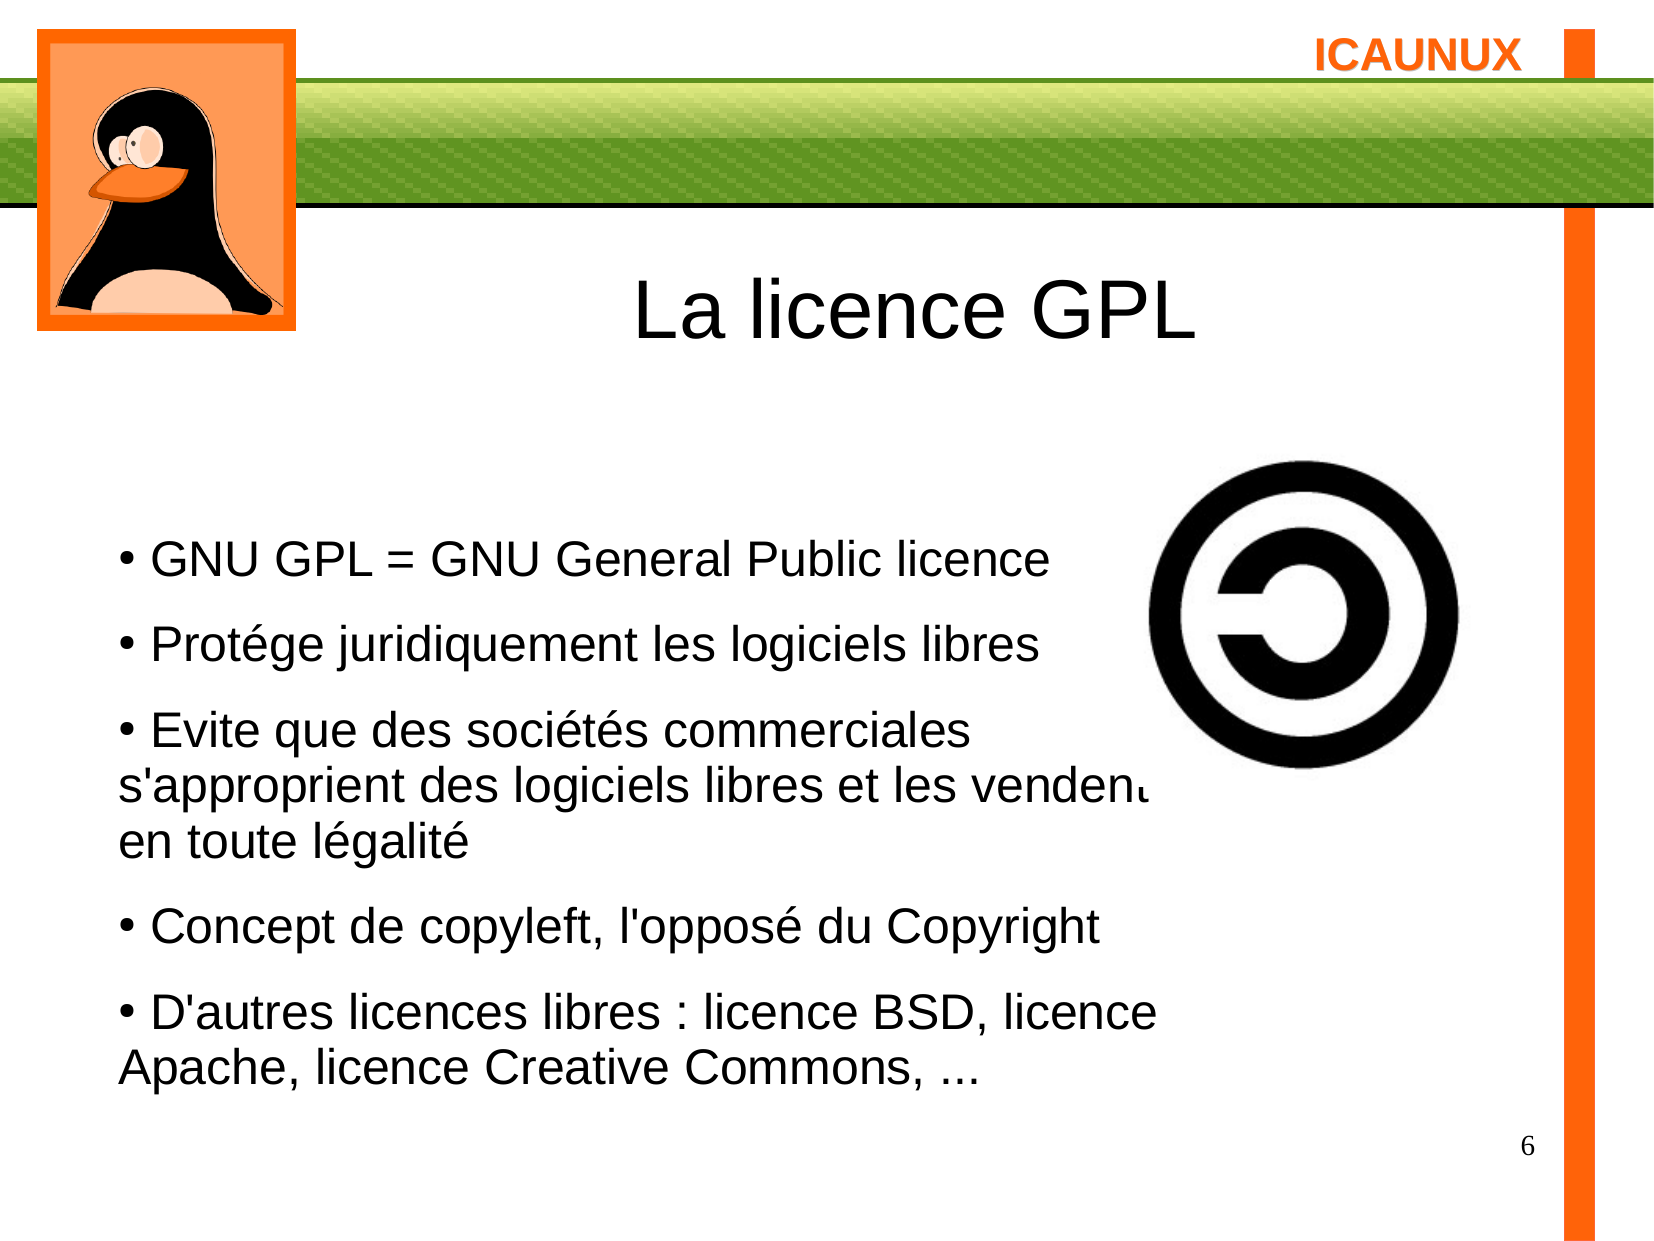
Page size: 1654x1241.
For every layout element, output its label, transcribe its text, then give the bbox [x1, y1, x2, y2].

list GNU GPL = GNU General Public licence Protége juridiquement les logiciels libres Evite que des sociétés commerciales s'approprient des logiciels libres et les vendent en toute légalité Concept de copyleft, l'opposé du Copyright D'autres licences libres : licence BSD, licence Apache, licence Creative Commons, ... [118, 531, 1211, 1153]
title La licence GPL [324, 235, 1506, 384]
picture [0, 29, 1654, 331]
picture [1132, 442, 1477, 787]
